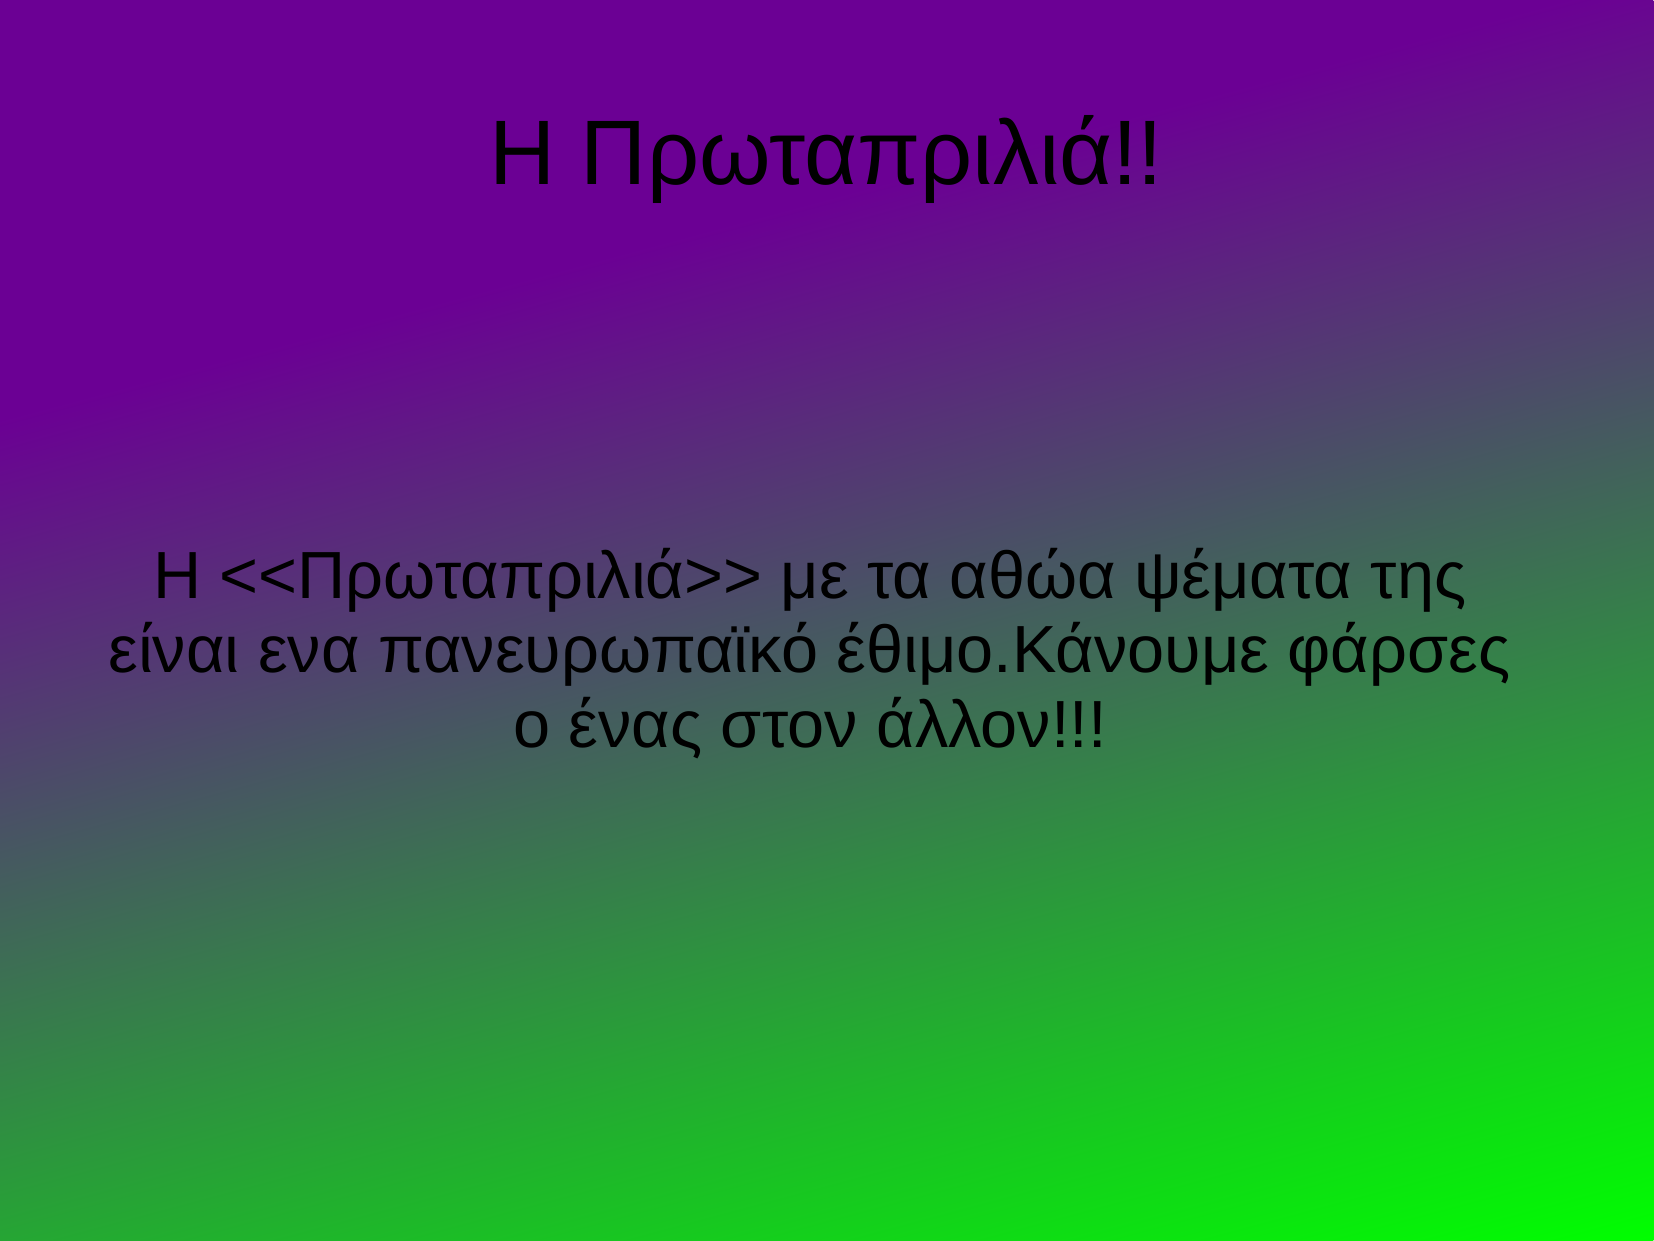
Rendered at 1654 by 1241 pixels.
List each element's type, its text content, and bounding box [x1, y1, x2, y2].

subtitle Η <<Πρωταπριλιά>> με τα αθώα ψέματα της είναι ενα πανευρωπαϊκό έθιμο.Κάνουμε φάρσες ο ένας στον άλλον!!! [82, 290, 1538, 1010]
title Η Πρωταπριλιά!! [82, 49, 1571, 257]
